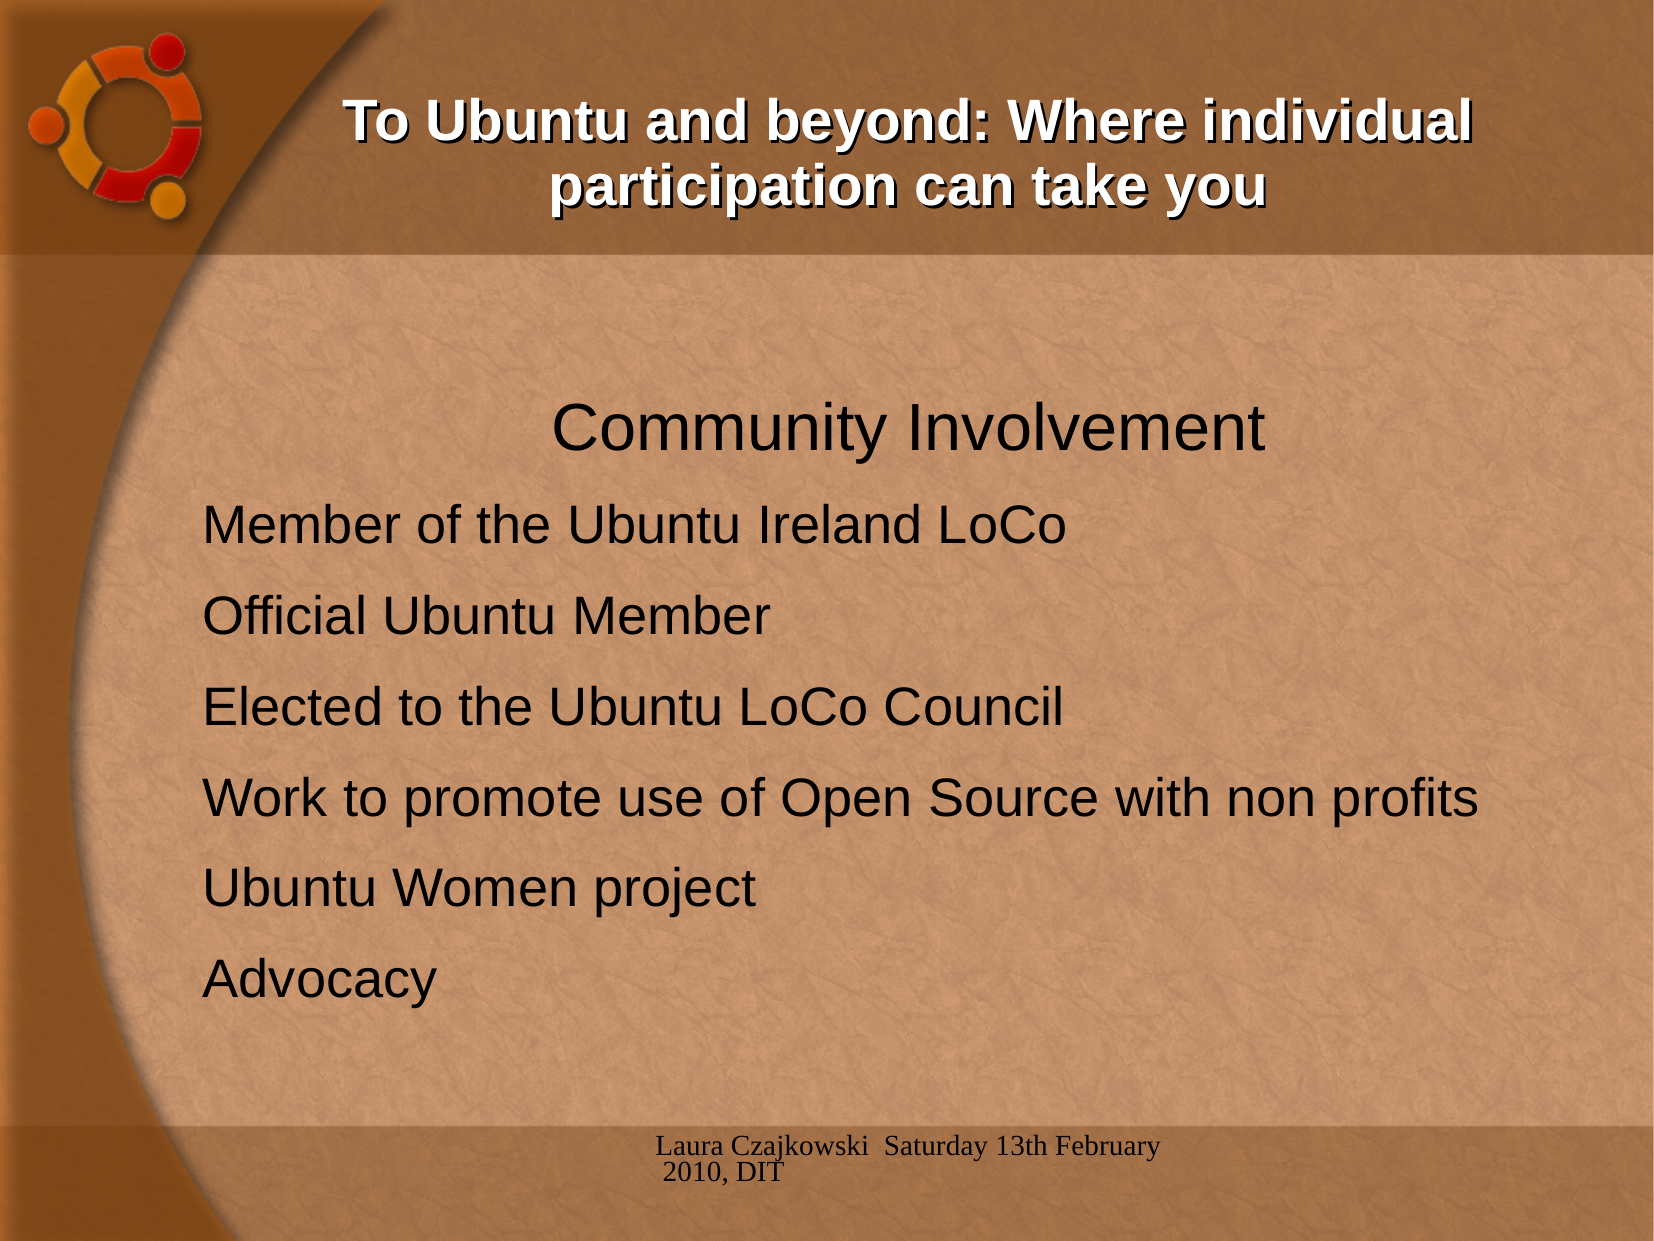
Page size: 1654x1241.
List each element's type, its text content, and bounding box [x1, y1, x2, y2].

picture [0, 0, 1654, 1241]
title To Ubuntu and beyond: Where individual participation can take you [187, 56, 1630, 250]
subtitle Community Involvement Member of the Ubuntu Ireland LoCo Official Ubuntu Member Elected to the Ubuntu LoCo Council Work to promote use of Open Source with non profits Ubuntu Women project Advocacy [187, 297, 1630, 1102]
